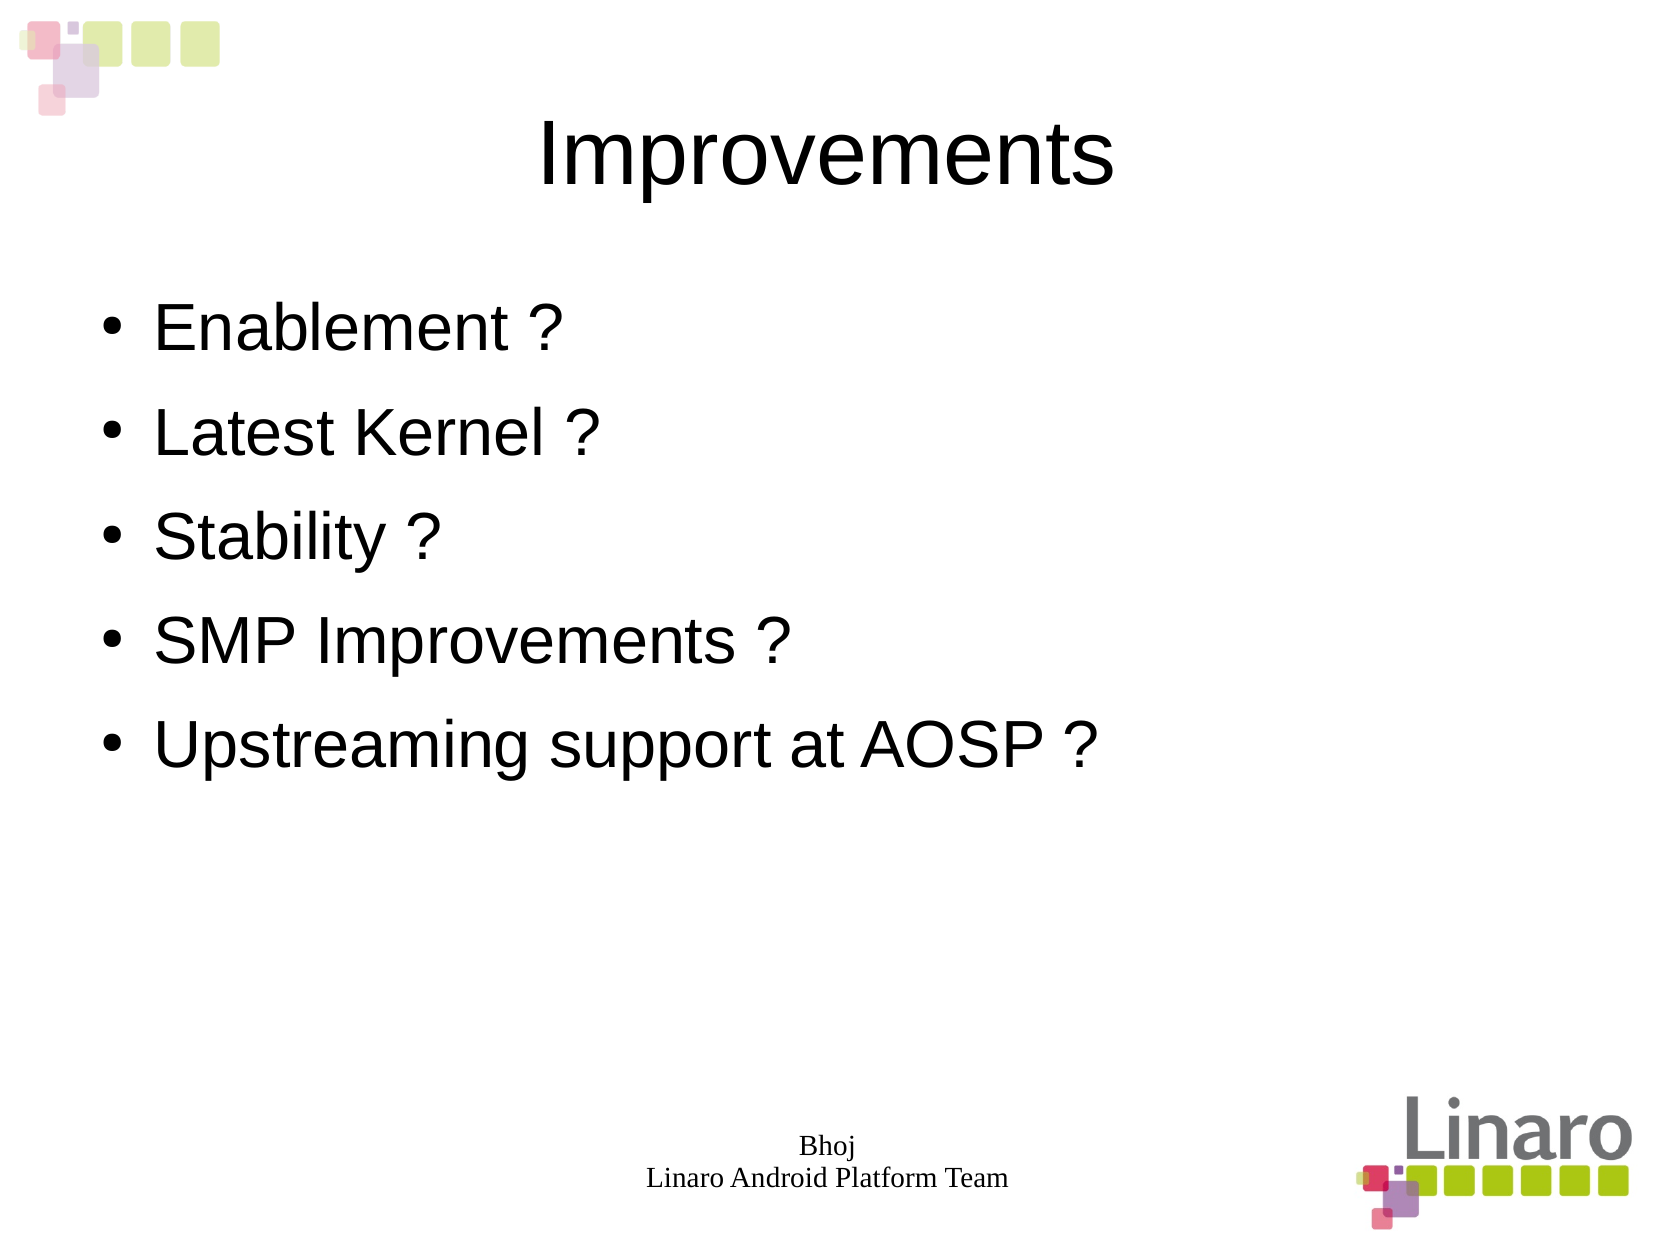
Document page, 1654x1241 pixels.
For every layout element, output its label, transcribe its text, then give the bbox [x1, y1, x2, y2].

picture [1343, 1087, 1644, 1238]
title Improvements [82, 49, 1571, 257]
list Enablement ? Latest Kernel ? Stability ? SMP Improvements ? Upstreaming support at AOSP ? [82, 290, 1571, 1109]
